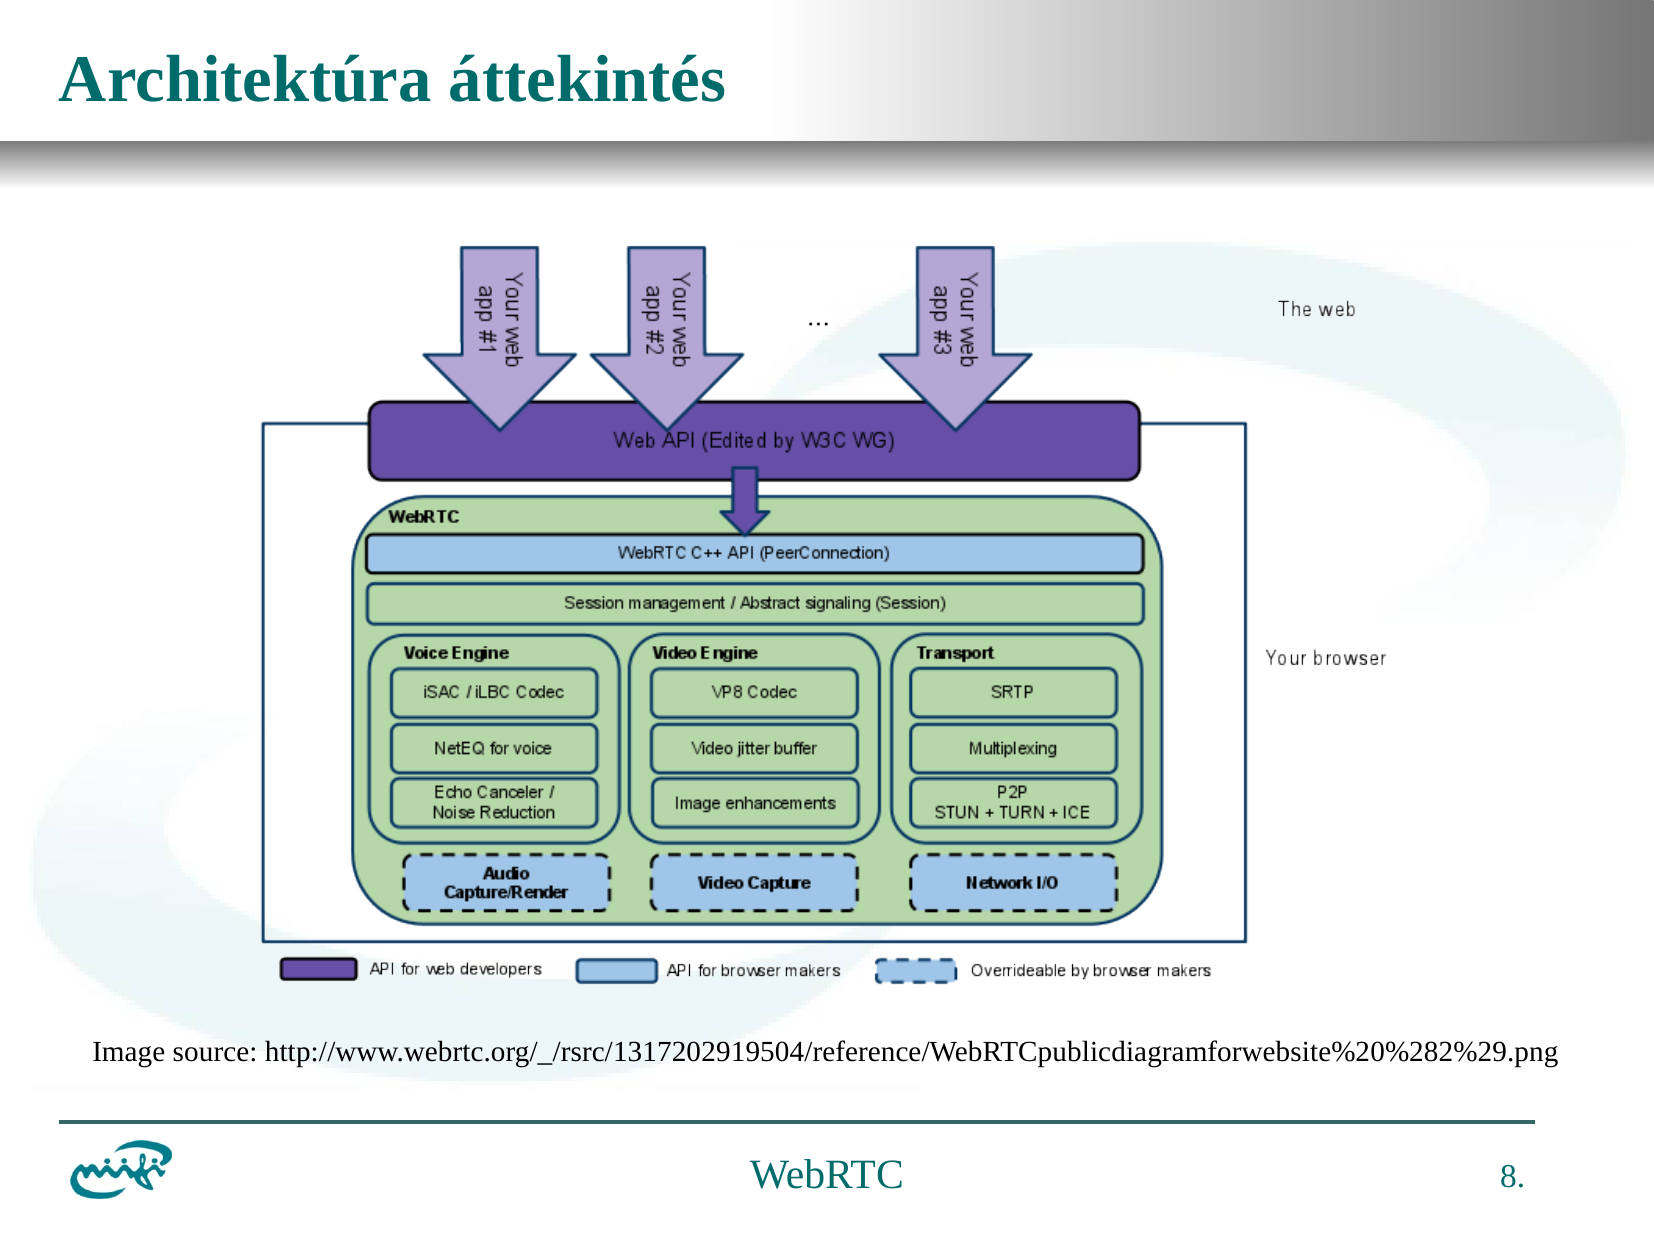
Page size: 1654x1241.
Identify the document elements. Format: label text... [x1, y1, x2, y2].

title Architektúra áttekintés [59, 29, 1418, 128]
text_box Image source: http://www.webrtc.org/_/rsrc/1317202919504/reference/WebRTCpublicdiagramforwebsite%20%282%29.png [77, 1027, 1576, 1076]
picture [70, 1140, 172, 1199]
picture [29, 238, 1630, 1090]
